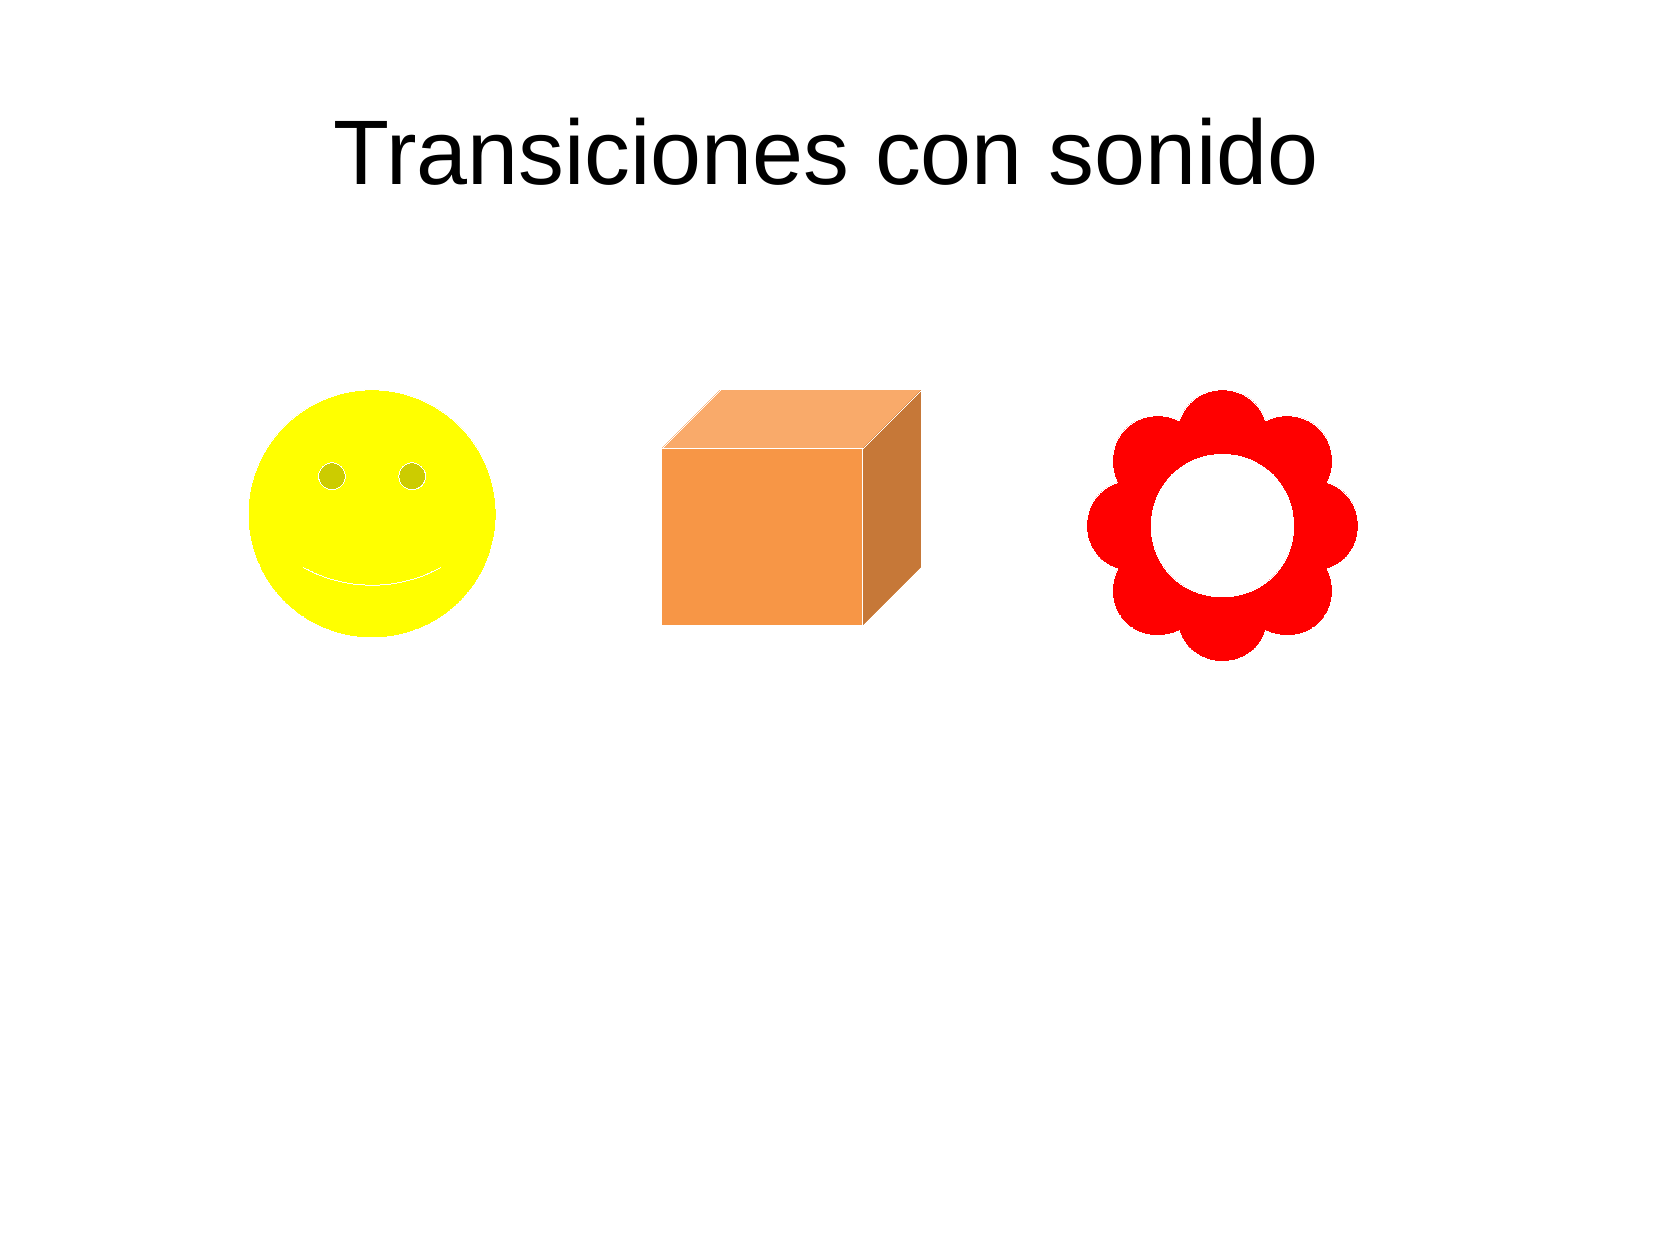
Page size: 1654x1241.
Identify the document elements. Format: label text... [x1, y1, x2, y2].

text_box [1086, 389, 1359, 662]
text_box [661, 389, 922, 626]
title Transiciones con sonido [82, 49, 1571, 257]
text_box [248, 389, 497, 638]
